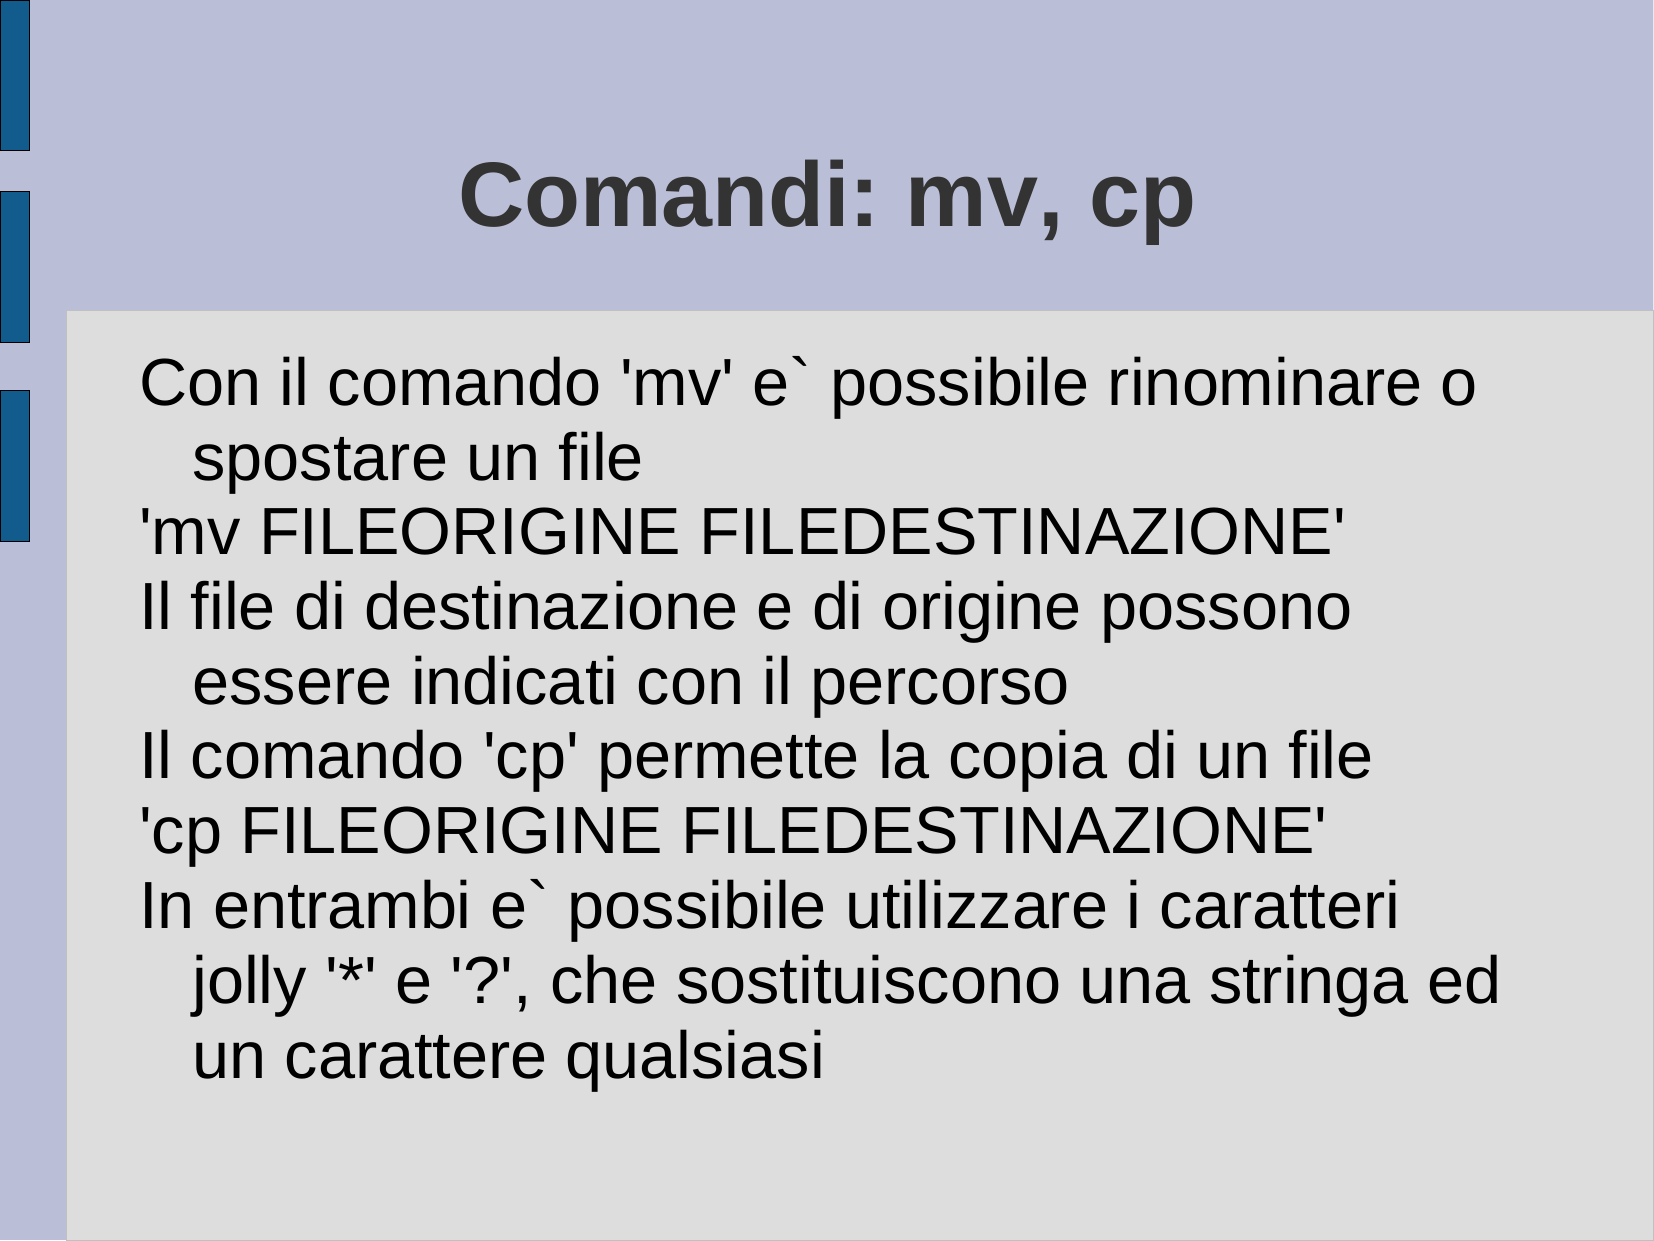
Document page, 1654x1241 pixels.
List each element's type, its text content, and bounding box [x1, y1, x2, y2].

title Comandi: mv, cp [121, 91, 1534, 299]
list Con il comando 'mv' e` possibile rinominare o spostare un file 'mv FILEORIGINE FILEDESTINAZIONE' Il file di destinazione e di origine possono essere indicati con il percorso Il comando 'cp' permette la copia di un file 'cp FILEORIGINE FILEDESTINAZIONE' In entrambi e` possibile utilizzare i caratteri jolly '*' e '?', che sostituiscono una stringa ed un carattere qualsiasi [121, 344, 1534, 1201]
